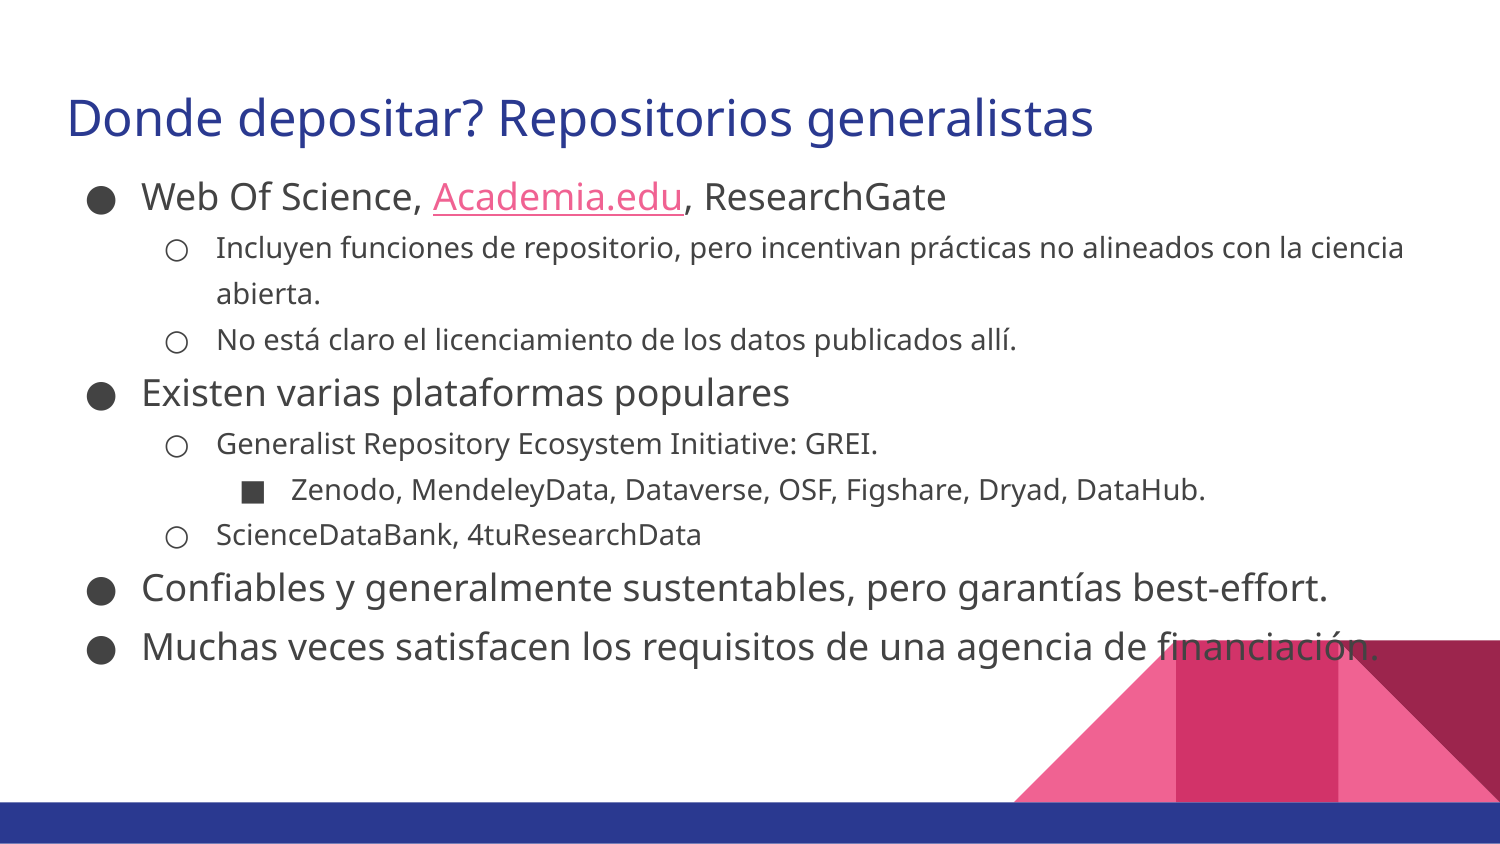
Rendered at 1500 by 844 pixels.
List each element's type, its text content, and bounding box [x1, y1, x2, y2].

list Web Of Science, Academia.edu, ResearchGate Incluyen funciones de repositorio, pero incentivan prácticas no alineados con la ciencia abierta. No está claro el licenciamiento de los datos publicados allí. Existen varias plataformas populares Generalist Repository Ecosystem Initiative: GREI. Zenodo, MendeleyData, Dataverse, OSF, Figshare, Dryad, DataHub. ScienceDataBank, 4tuResearchData Confiables y generalmente sustentables, pero garantías best-effort. Muchas veces satisfacen los requisitos de una agencia de financiación. [51, 147, 1449, 775]
title Donde depositar? Repositorios generalistas [51, 67, 1449, 147]
